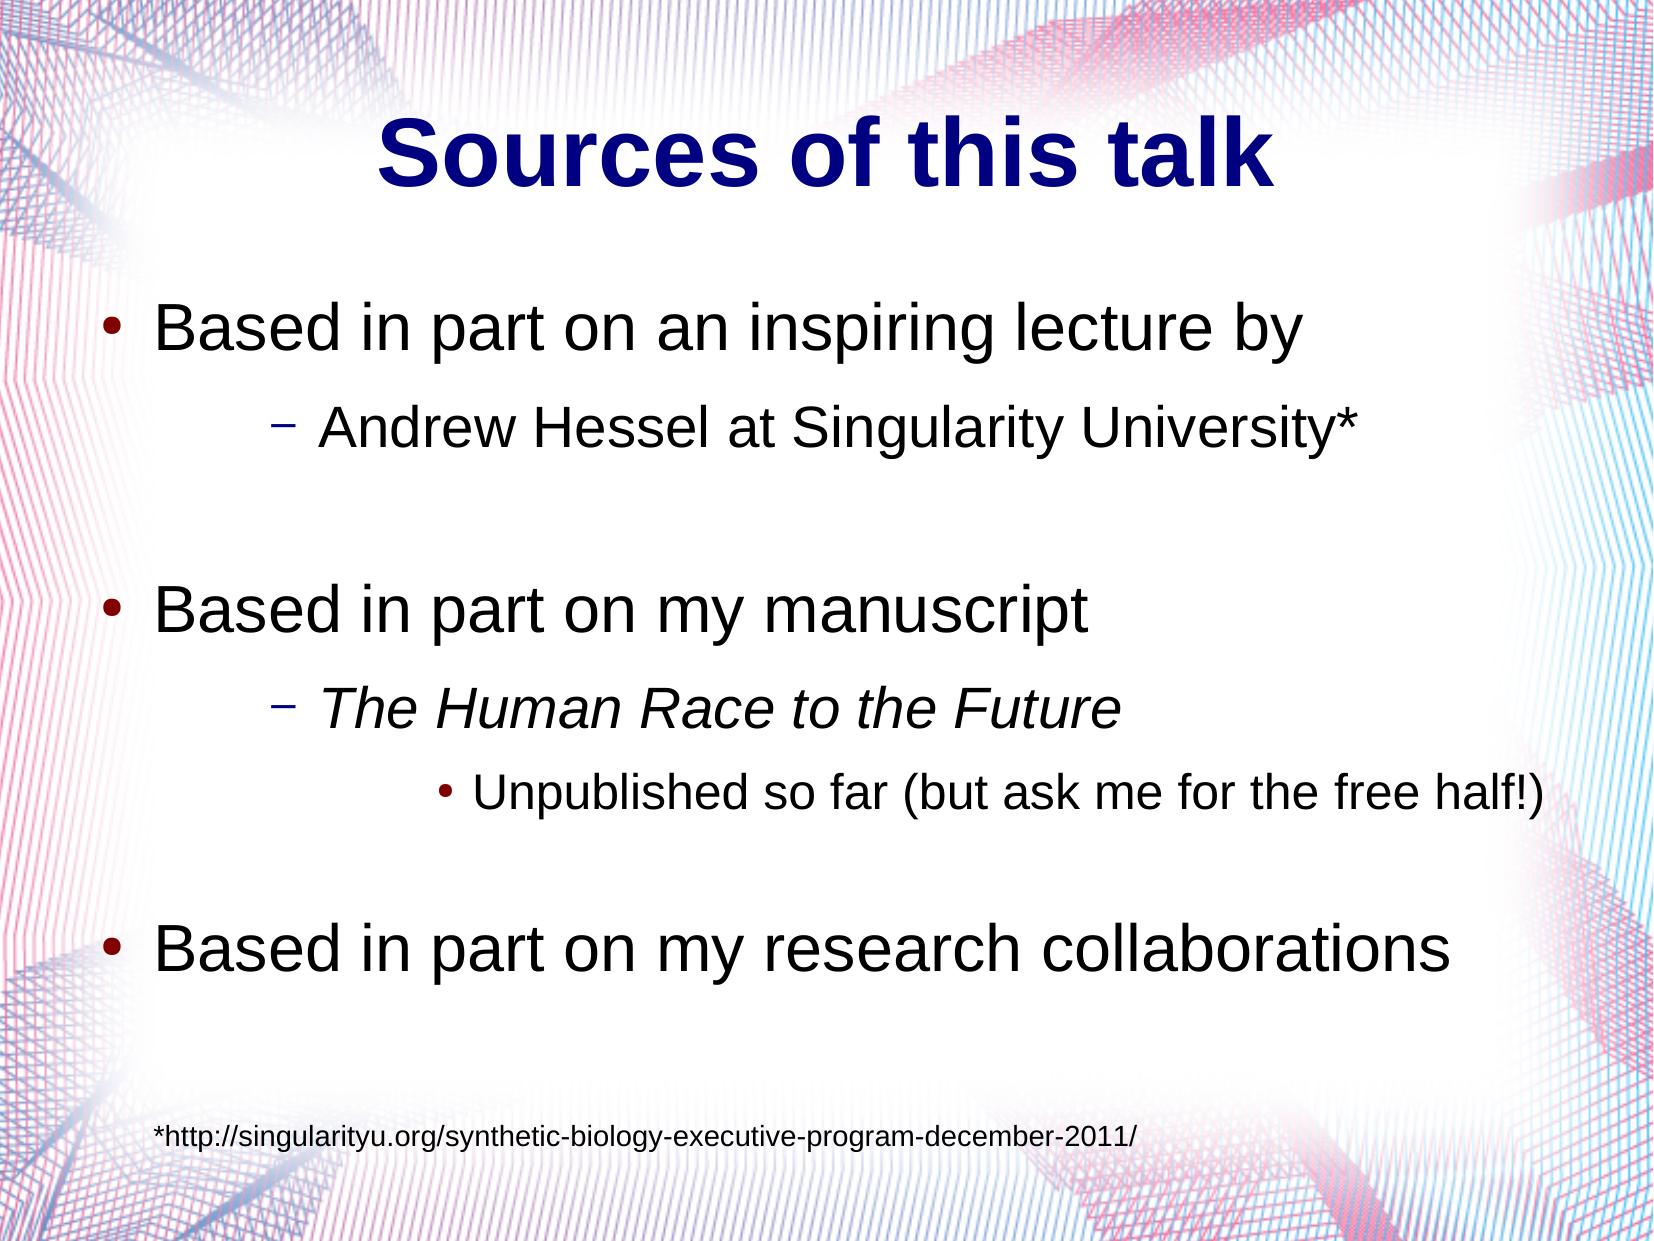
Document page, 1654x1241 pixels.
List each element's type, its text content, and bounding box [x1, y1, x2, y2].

list Based in part on an inspiring lecture by Andrew Hessel at Singularity University* Based in part on my manuscript The Human Race to the Future Unpublished so far (but ask me for the free half!) Based in part on my research collaborations *http://singularityu.org/synthetic-biology-executive-program-december-2011/ [82, 290, 1571, 1153]
title Sources of this talk [82, 49, 1571, 257]
picture [0, 0, 1654, 1241]
